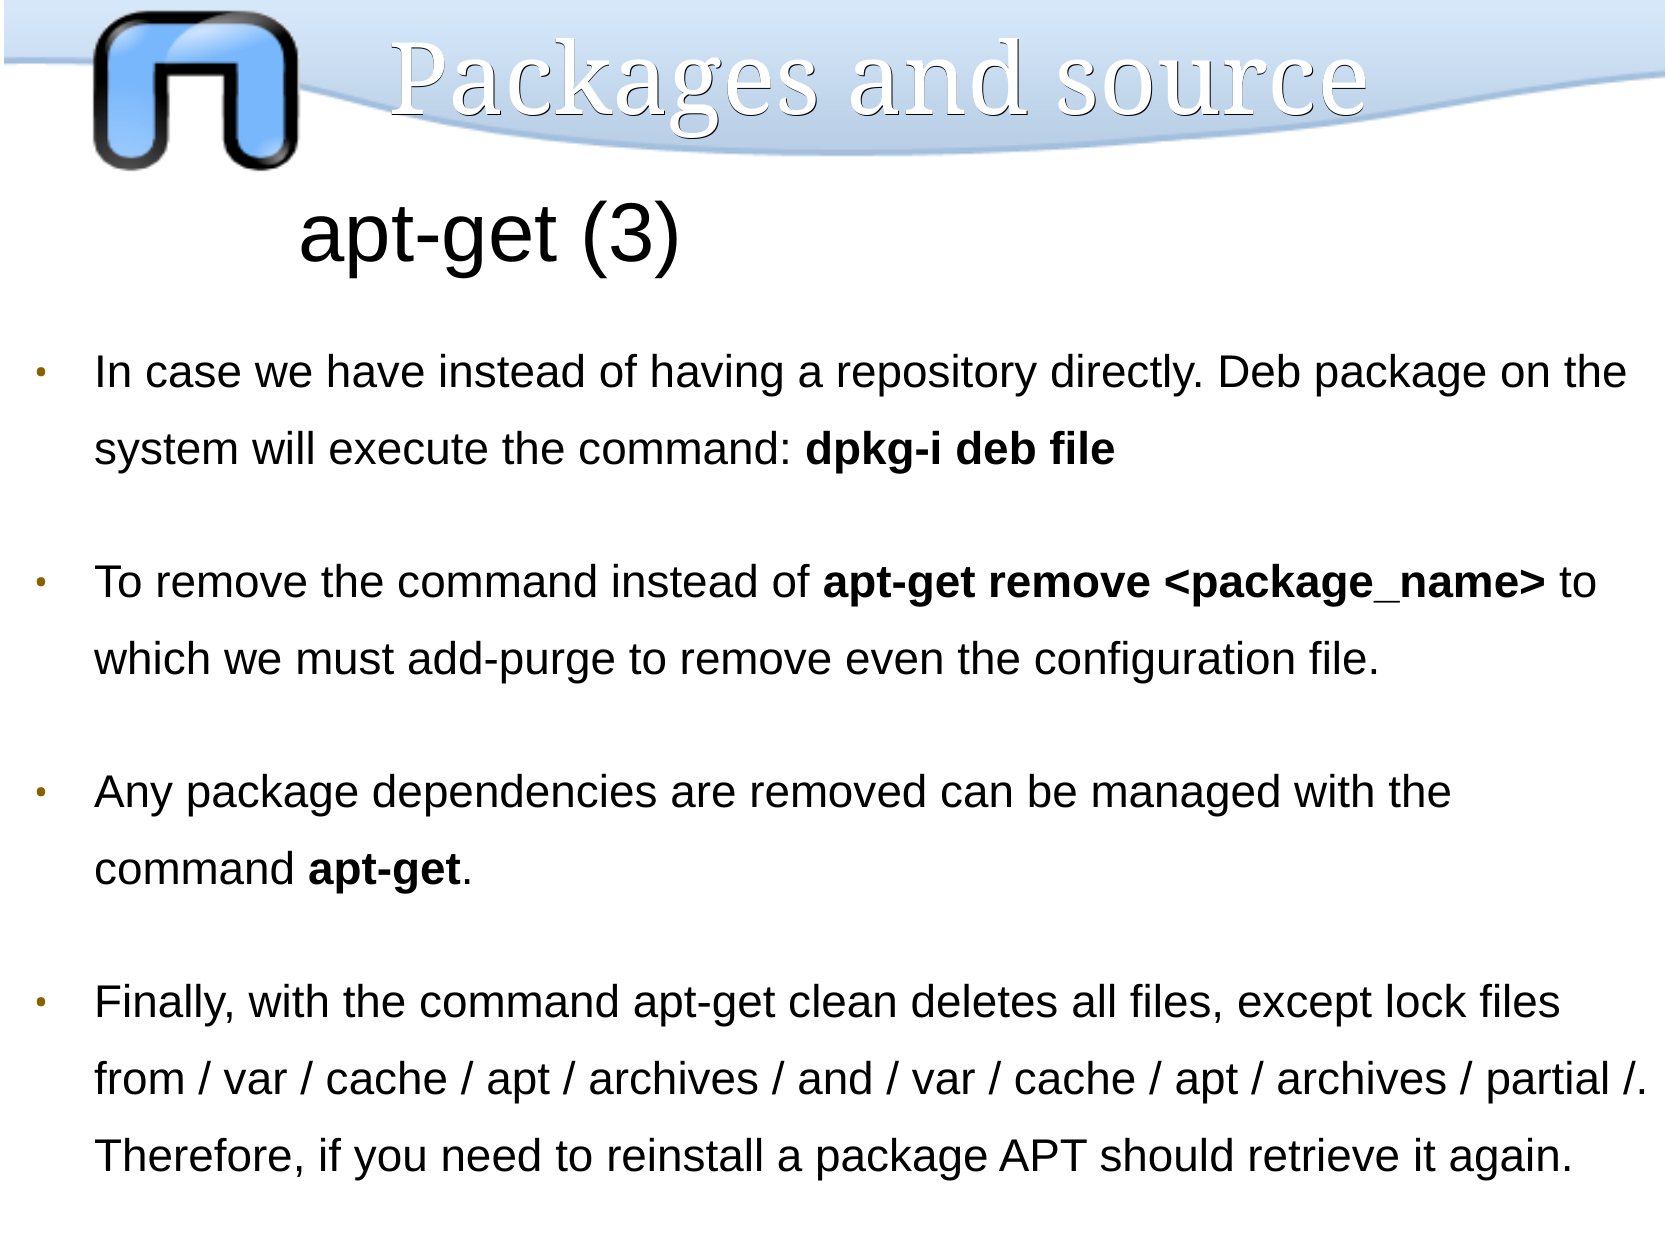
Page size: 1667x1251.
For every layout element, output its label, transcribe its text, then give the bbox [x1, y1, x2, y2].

picture [1454, 1159, 1466, 1168]
picture [782, 1159, 794, 1168]
title apt-get (3) [283, 157, 1409, 308]
picture [822, 1156, 834, 1168]
picture [573, 1156, 586, 1168]
picture [1180, 1156, 1191, 1168]
picture [0, 0, 1667, 320]
picture [1480, 1156, 1492, 1168]
list In case we have instead of having a repository directly. Deb package on the system will execute the command: dpkg-i deb file To remove the command instead of apt-get remove <package_name> to which we must add-purge to remove even the configuration file. Any package dependencies are removed can be managed with the command apt-get. Finally, with the command apt-get clean deletes all files, except lock files from / var / cache / apt / archives / and / var / cache / apt / archives / partial /. Therefore, if you need to reinstall a package APT should retrieve it again. [0, 320, 1667, 1156]
picture [1359, 1156, 1366, 1167]
picture [0, 1156, 1667, 1251]
picture [846, 1159, 858, 1168]
picture [1215, 1156, 1227, 1168]
picture [382, 1156, 395, 1168]
picture [522, 1156, 534, 1168]
picture [724, 1159, 736, 1168]
picture [361, 1156, 368, 1166]
picture [409, 1156, 420, 1168]
picture [943, 1156, 955, 1168]
text_box Packages and source [373, 0, 1497, 159]
picture [232, 1156, 245, 1168]
picture [1153, 1156, 1166, 1168]
picture [1505, 1159, 1517, 1168]
picture [918, 1159, 930, 1168]
